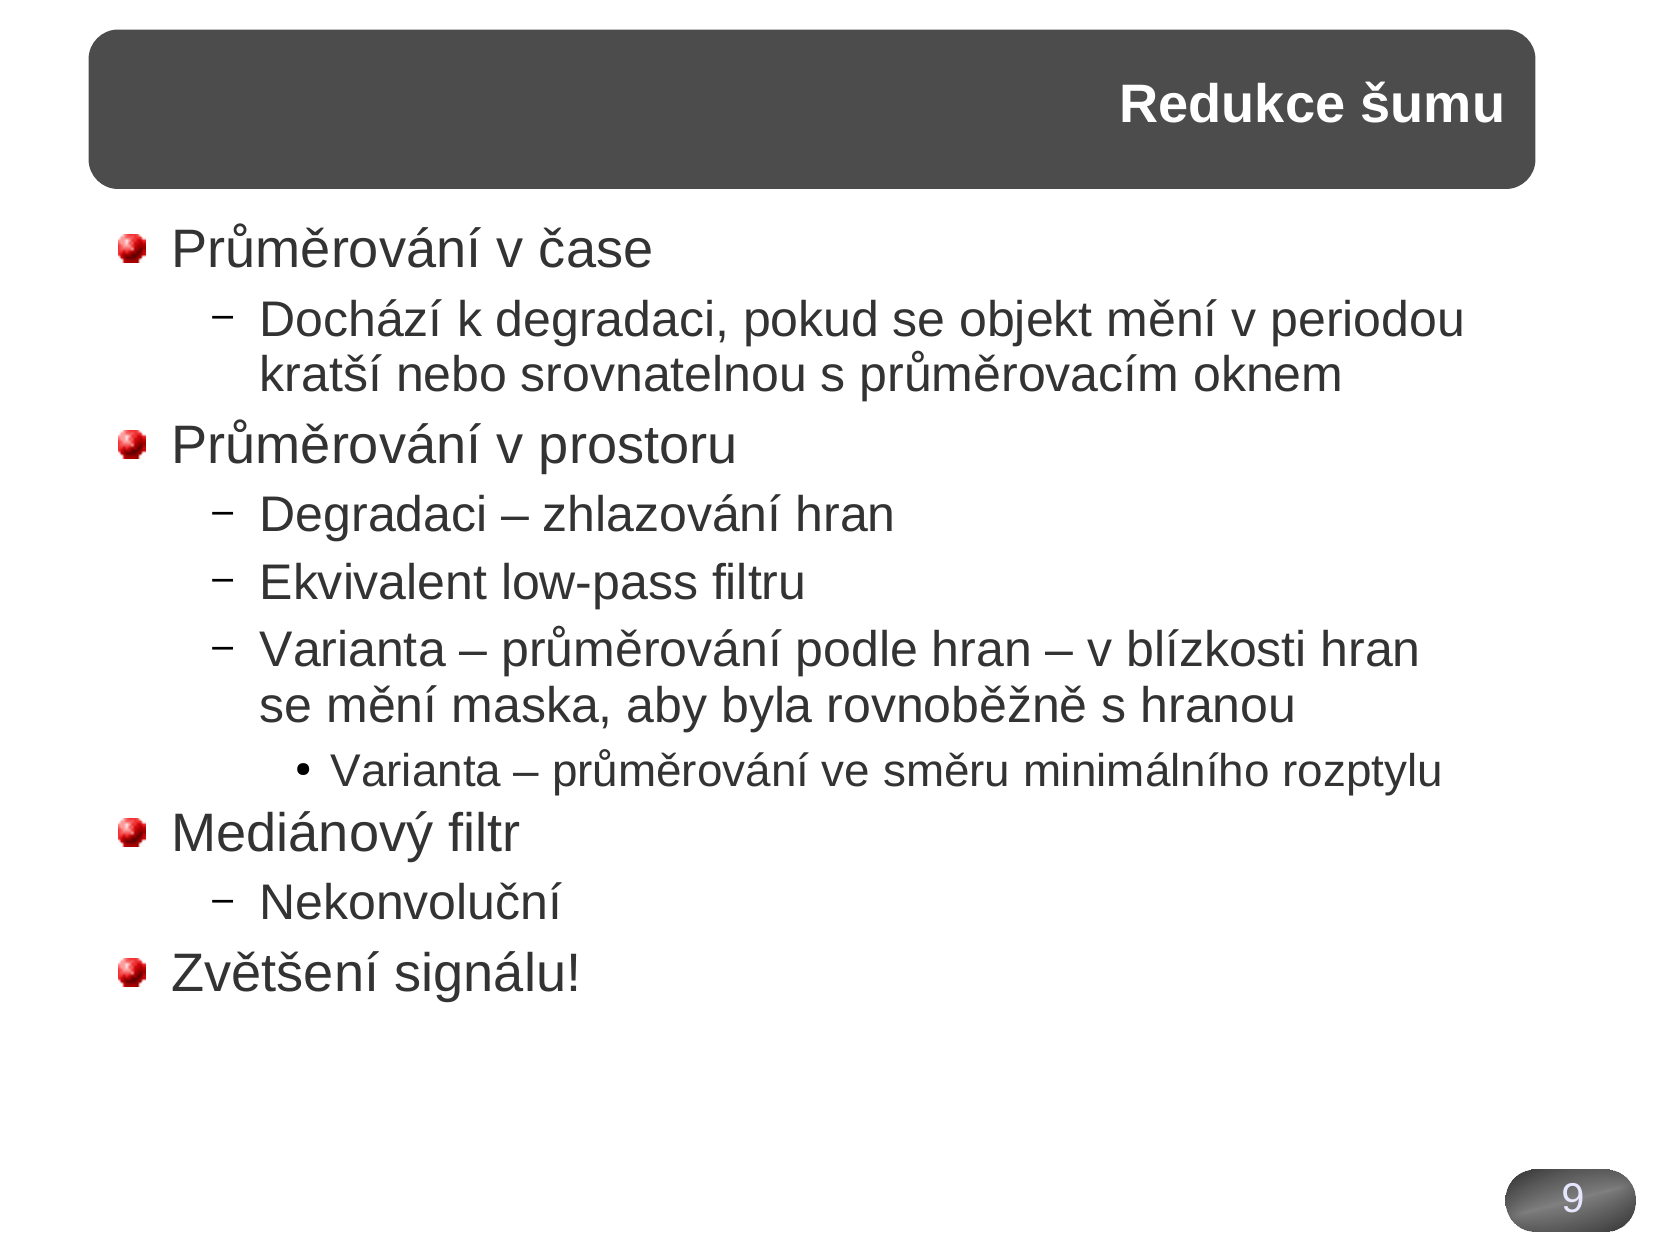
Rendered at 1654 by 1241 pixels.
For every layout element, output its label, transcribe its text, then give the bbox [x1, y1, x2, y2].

title Redukce šumu [118, 59, 1506, 148]
list Průměrování v čase Dochází k degradaci, pokud se objekt mění v periodou kratší nebo srovnatelnou s průměrovacím oknem Průměrování v prostoru Degradaci – zhlazování hran Ekvivalent low-pass filtru Varianta – průměrování podle hran – v blízkosti hran se mění maska, aby byla rovnoběžně s hranou Varianta – průměrování ve směru minimálního rozptylu Mediánový filtr Nekonvoluční Zvětšení signálu! [118, 218, 1477, 1164]
picture [0, 0, 1654, 1241]
